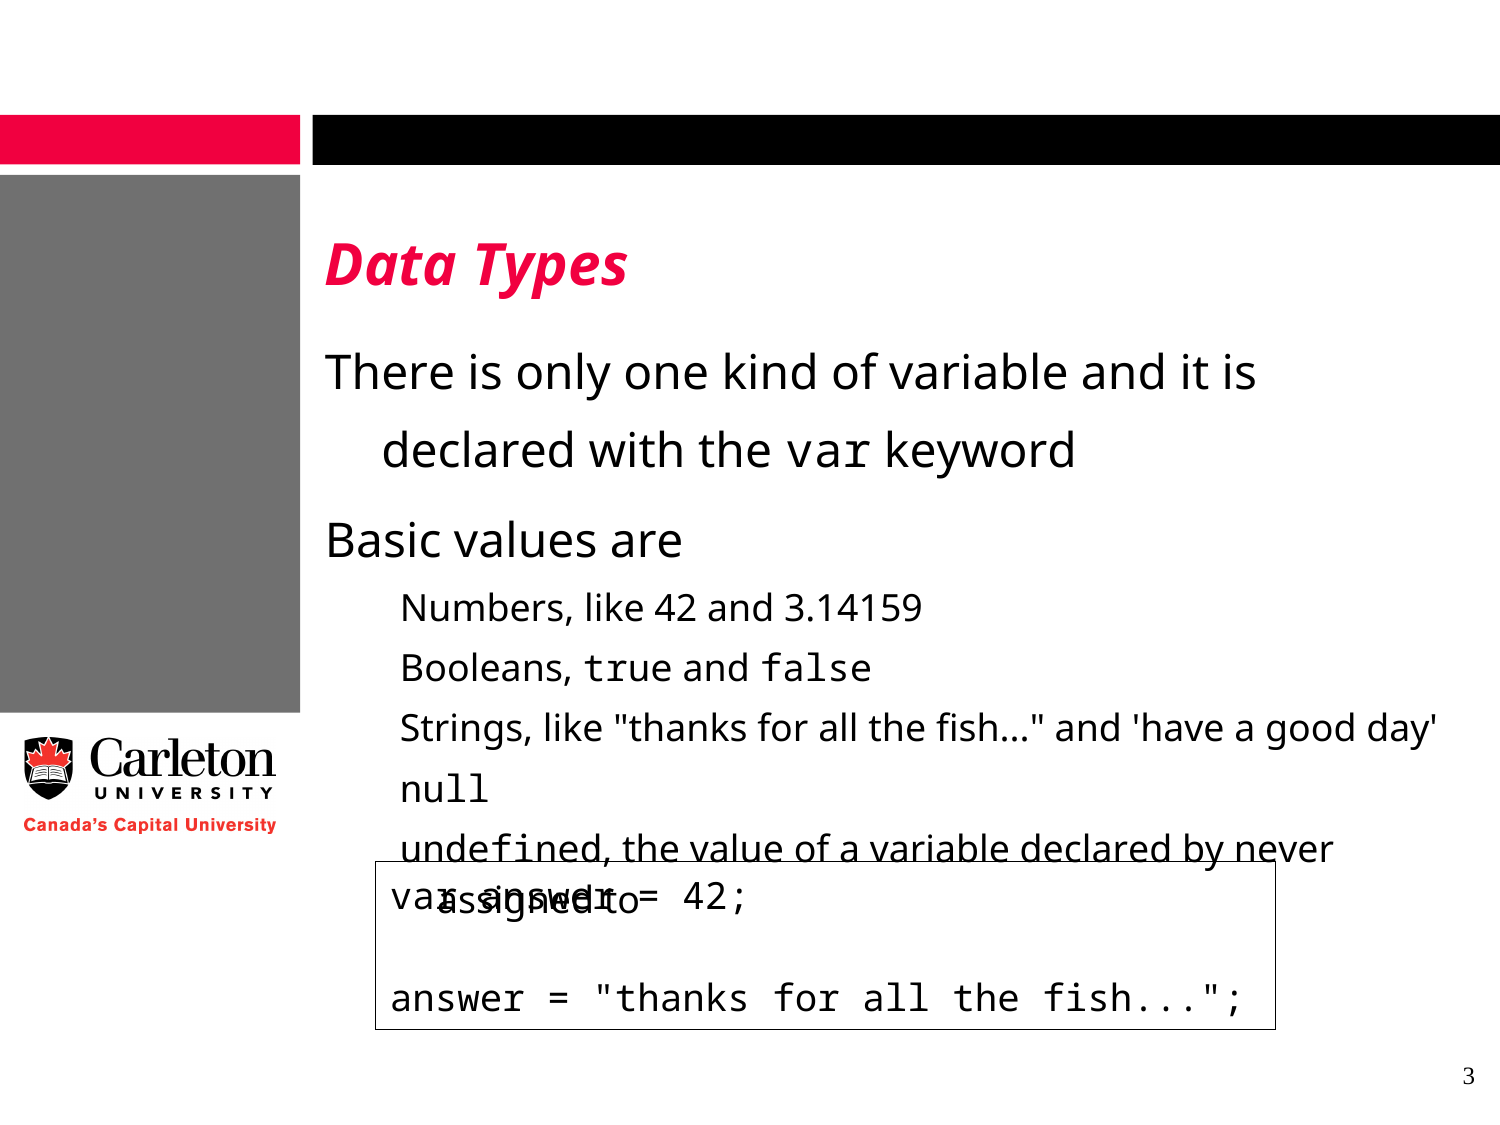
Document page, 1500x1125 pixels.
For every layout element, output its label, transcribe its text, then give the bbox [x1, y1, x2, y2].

list There is only one kind of variable and it is declared with the var keyword Basic values are Numbers, like 42 and 3.14159 Booleans, true and false Strings, like "thanks for all the fish..." and 'have a good day' null undefined, the value of a variable declared by never assigned to [324, 324, 1450, 1036]
title Data Types [324, 194, 1450, 324]
picture [24, 737, 276, 834]
text_box var answer = 42; answer = "thanks for all the fish..."; [375, 861, 1276, 1013]
